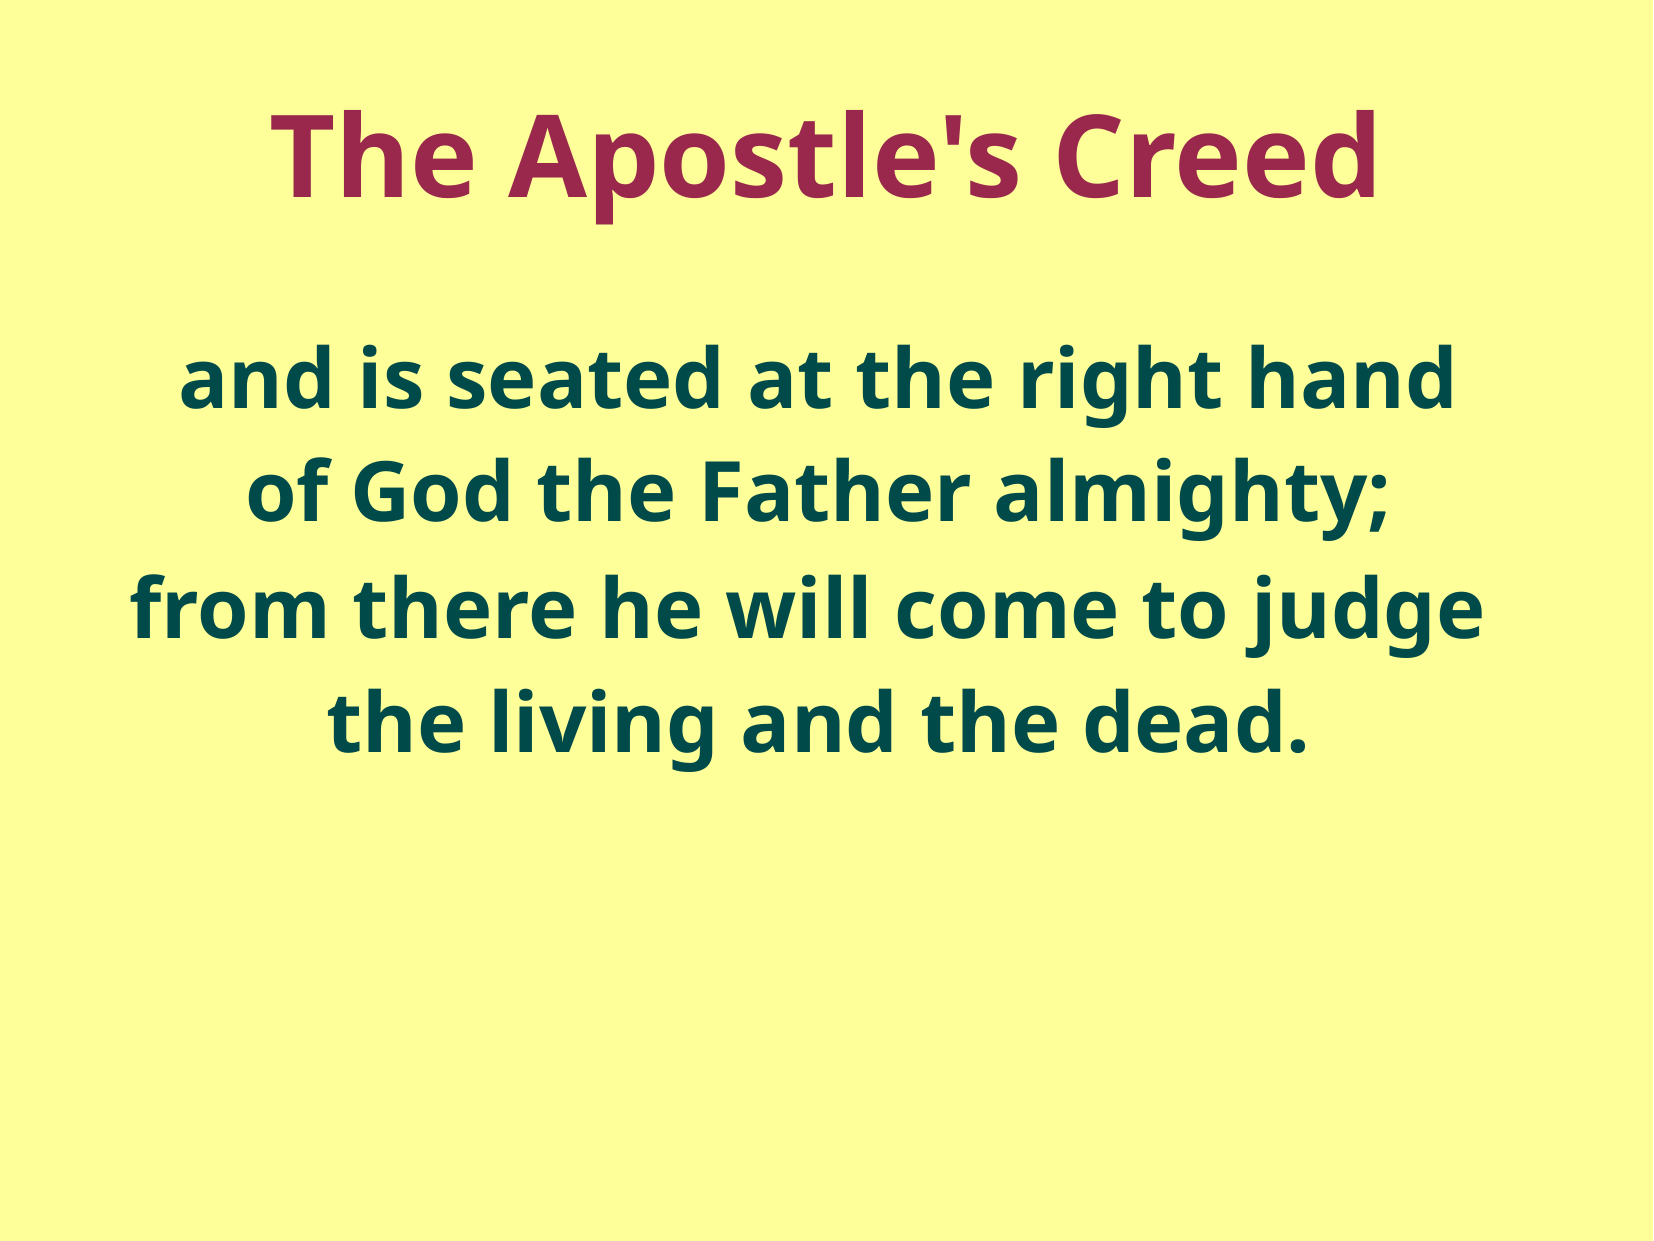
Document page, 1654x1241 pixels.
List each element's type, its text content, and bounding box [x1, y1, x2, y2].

text_box from there he will come to judge the living and the dead. [75, 487, 1563, 764]
title The Apostle's Creed [82, 49, 1571, 257]
text_box and is seated at the right hand of God the Father almighty; [75, 225, 1563, 487]
